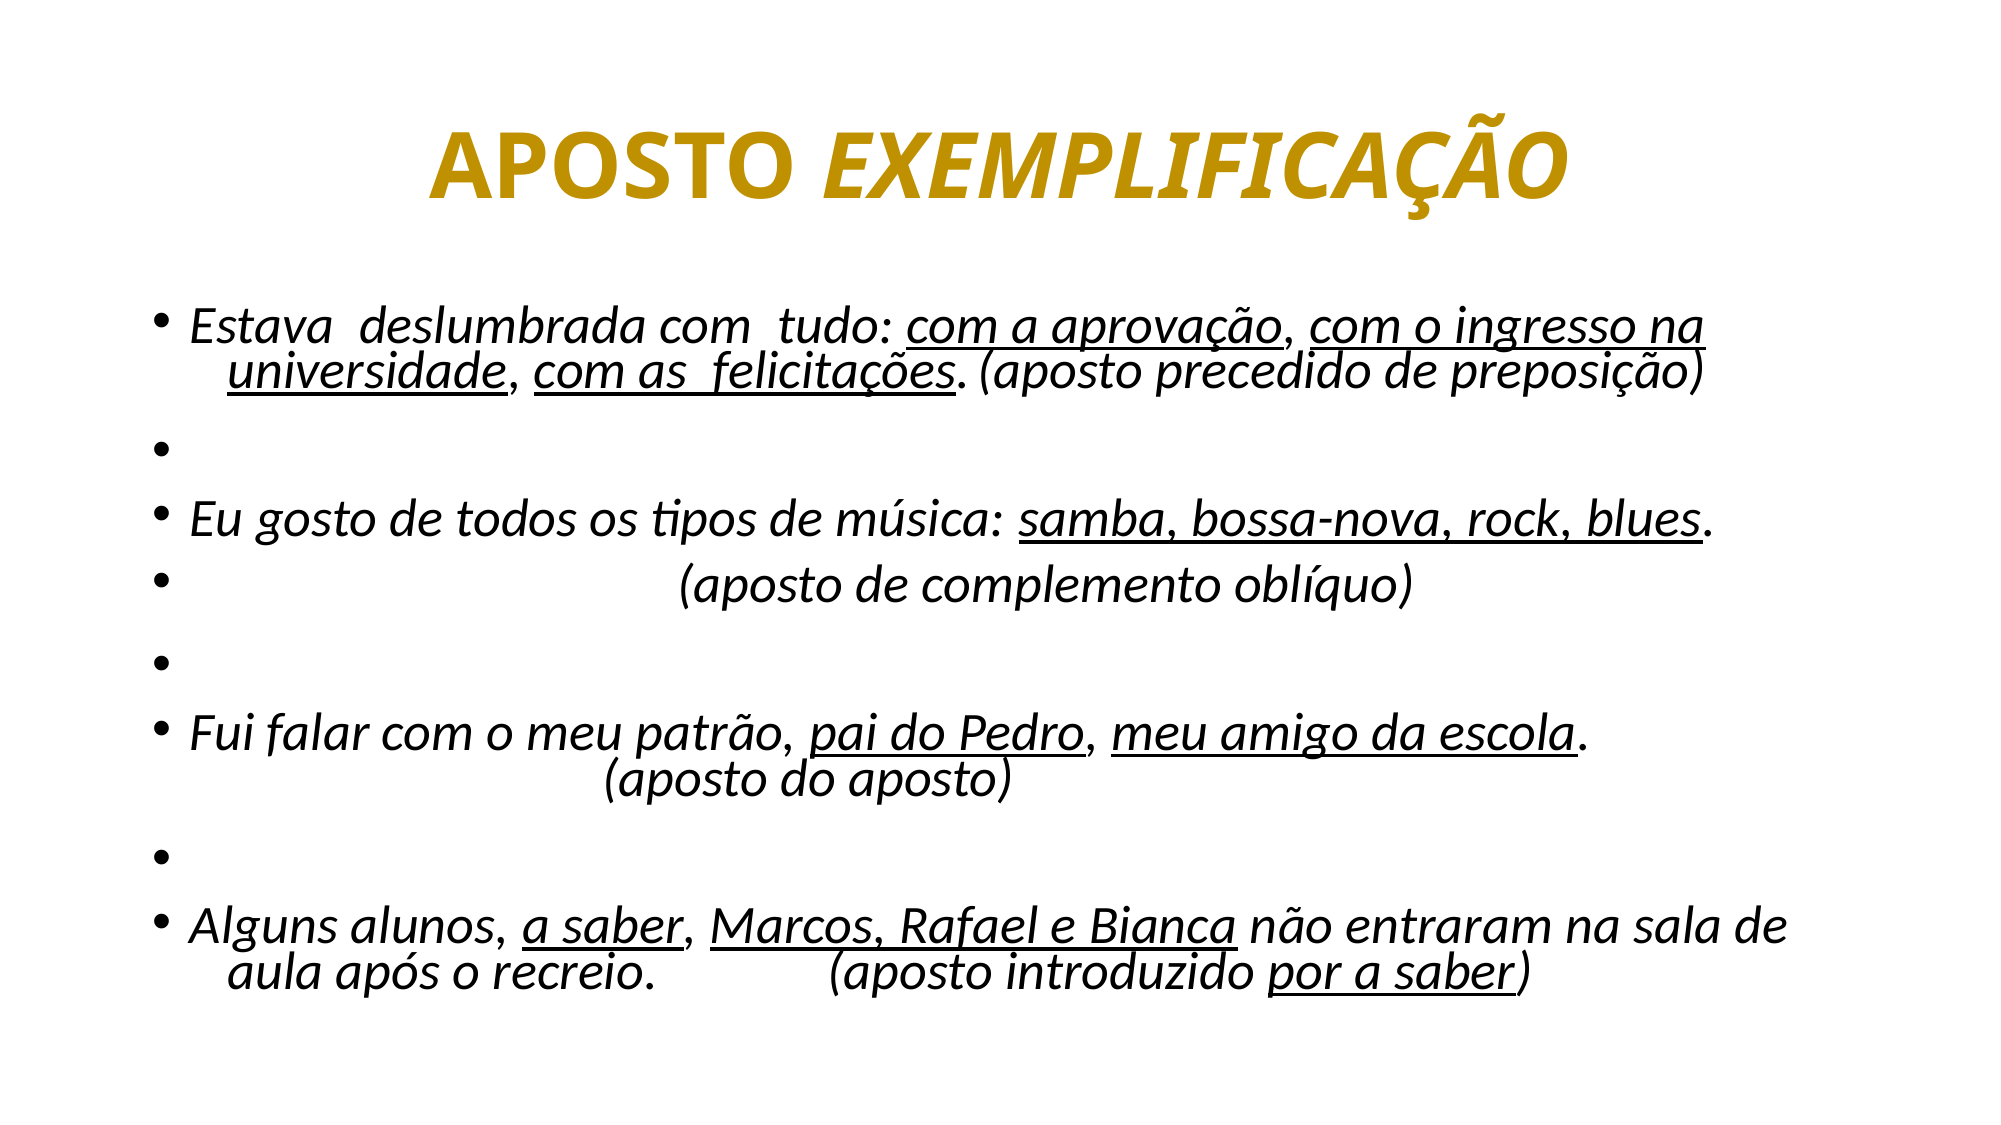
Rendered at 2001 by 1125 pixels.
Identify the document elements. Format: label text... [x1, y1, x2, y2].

title APOSTO EXEMPLIFICAÇÃO [137, 59, 1863, 278]
list Estava deslumbrada com tudo: com a aprovação, com o ingresso na universidade, com as felicitações. (aposto precedido de preposição) Eu gosto de todos os tipos de música: samba, bossa-nova, rock, blues. (aposto de complemento oblíquo) Fui falar com o meu patrão, pai do Pedro, meu amigo da escola. (aposto do aposto) Alguns alunos, a saber, Marcos, Rafael e Bianca não entraram na sala de aula após o recreio. (aposto introduzido por a saber) [137, 299, 1863, 1014]
